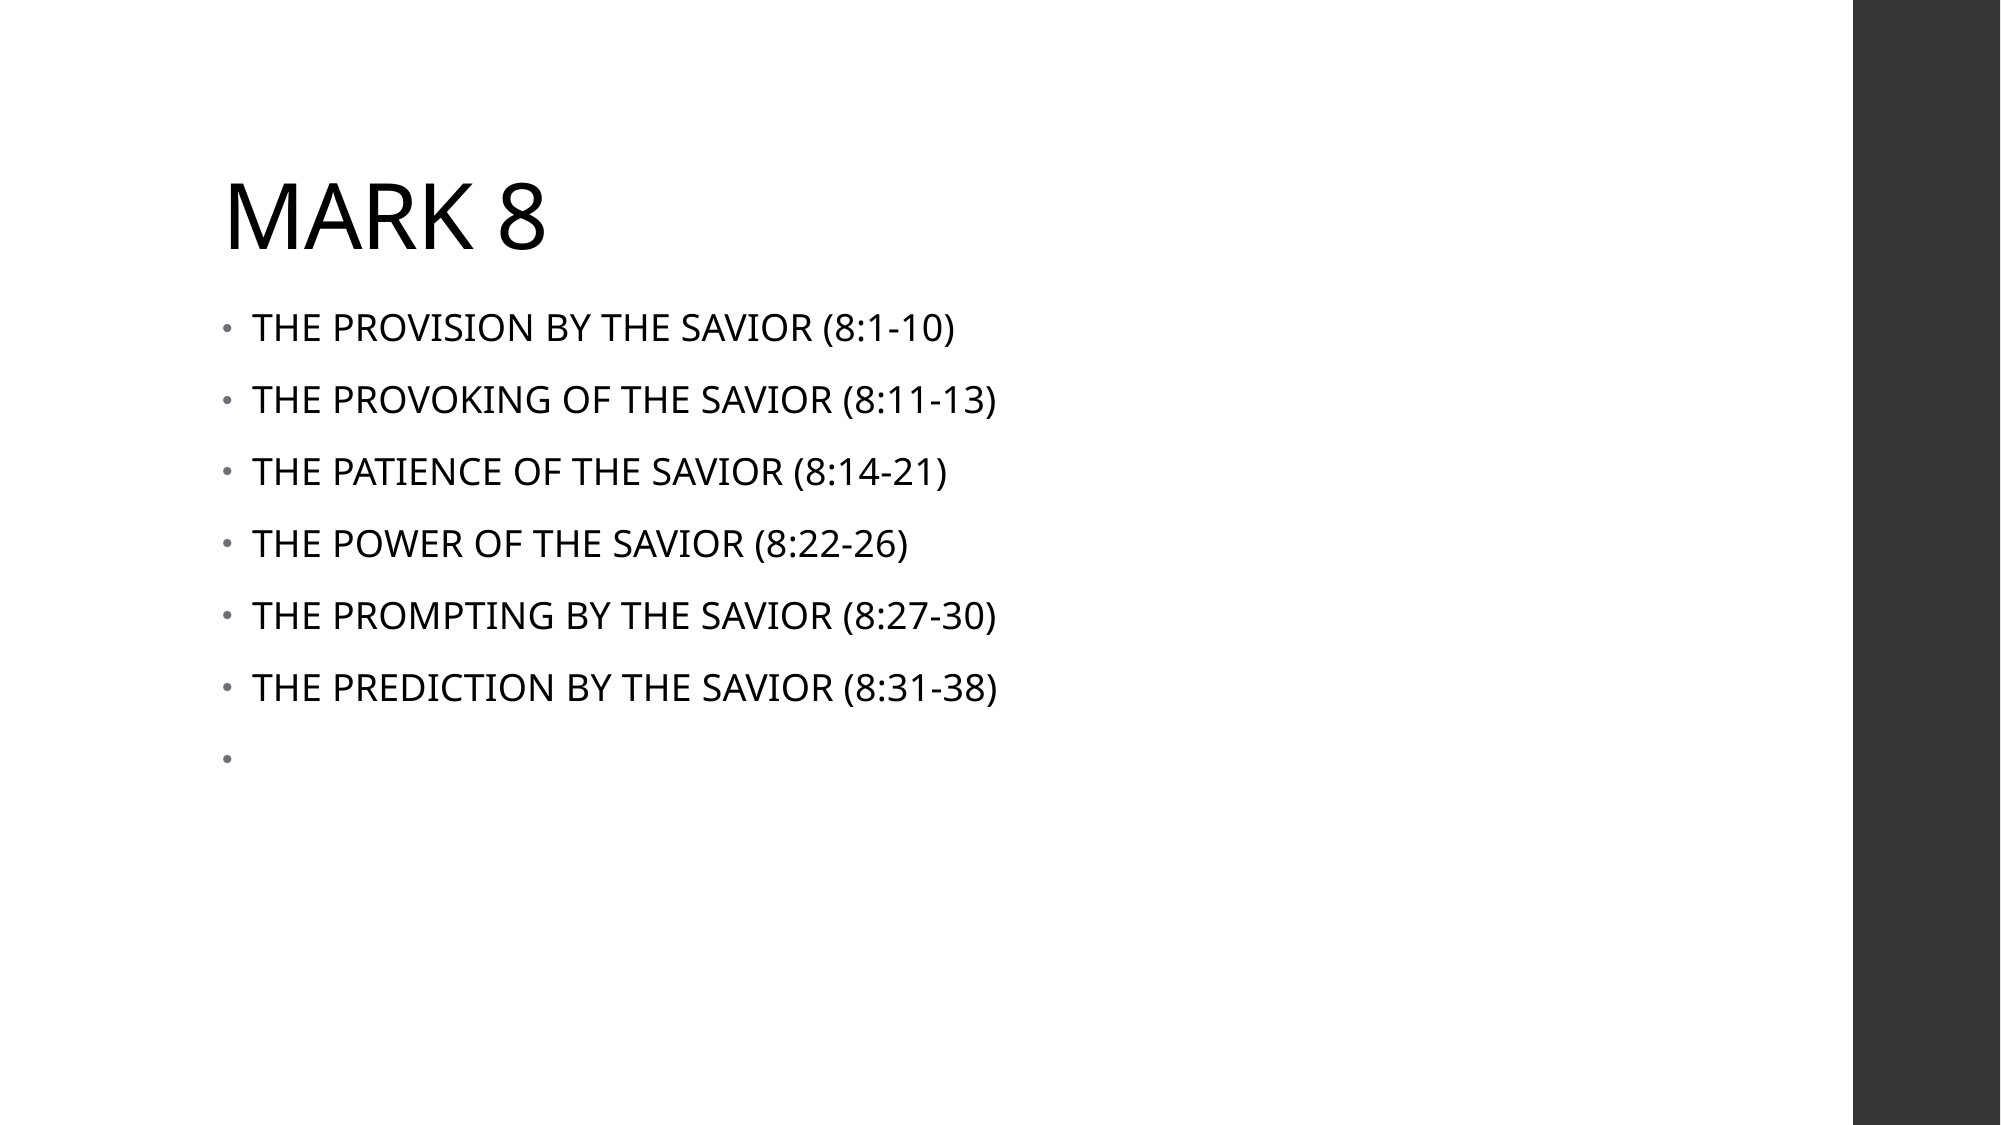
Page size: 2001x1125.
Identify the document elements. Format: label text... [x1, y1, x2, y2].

title MARK 8 [206, 60, 1797, 278]
list THE PROVISION BY THE SAVIOR (8:1-10) THE PROVOKING OF THE SAVIOR (8:11-13) THE PATIENCE OF THE SAVIOR (8:14-21) THE POWER OF THE SAVIOR (8:22-26) THE PROMPTING BY THE SAVIOR (8:27-30) THE PREDICTION BY THE SAVIOR (8:31-38) [206, 299, 1617, 1014]
